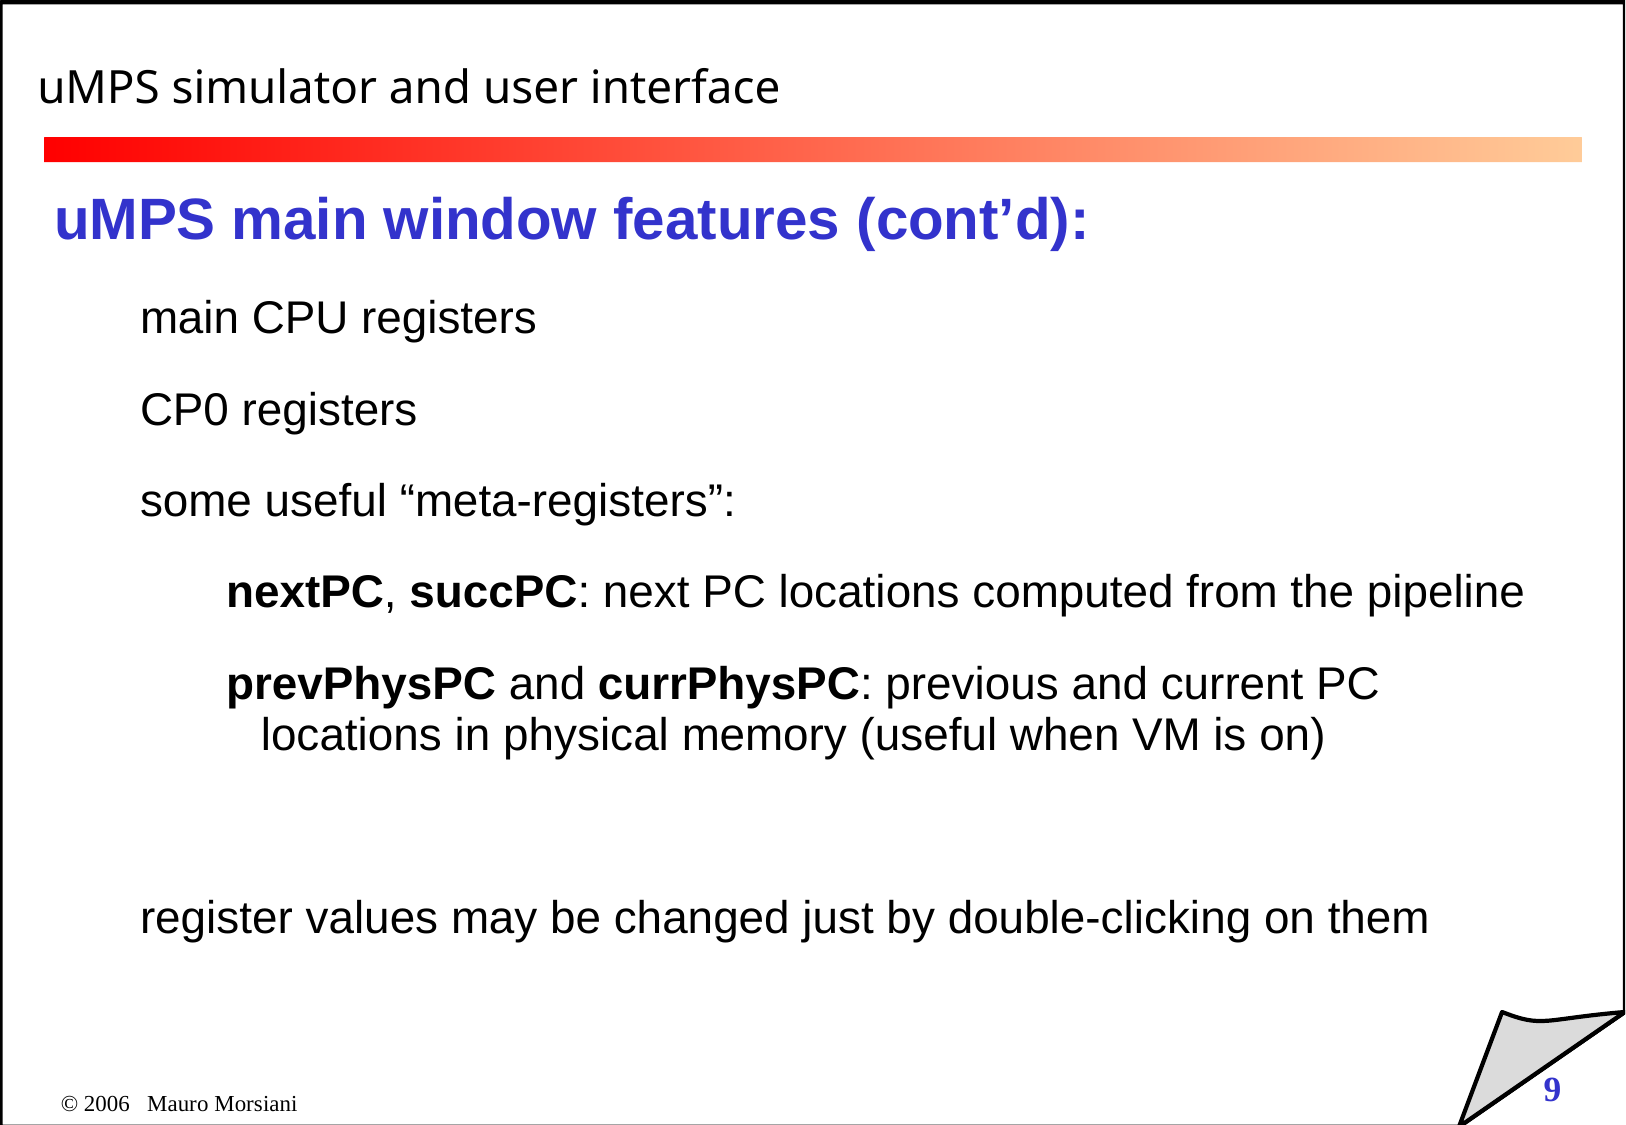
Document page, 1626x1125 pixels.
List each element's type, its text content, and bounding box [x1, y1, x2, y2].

list uMPS main window features (cont’d): main CPU registers CP0 registers some useful “meta-registers”: nextPC, succPC: next PC locations computed from the pipeline prevPhysPC and currPhysPC: previous and current PC locations in physical memory (useful when VM is on) register values may be changed just by double-clicking on them [54, 187, 1571, 1124]
title uMPS simulator and user interface [37, 44, 1588, 131]
